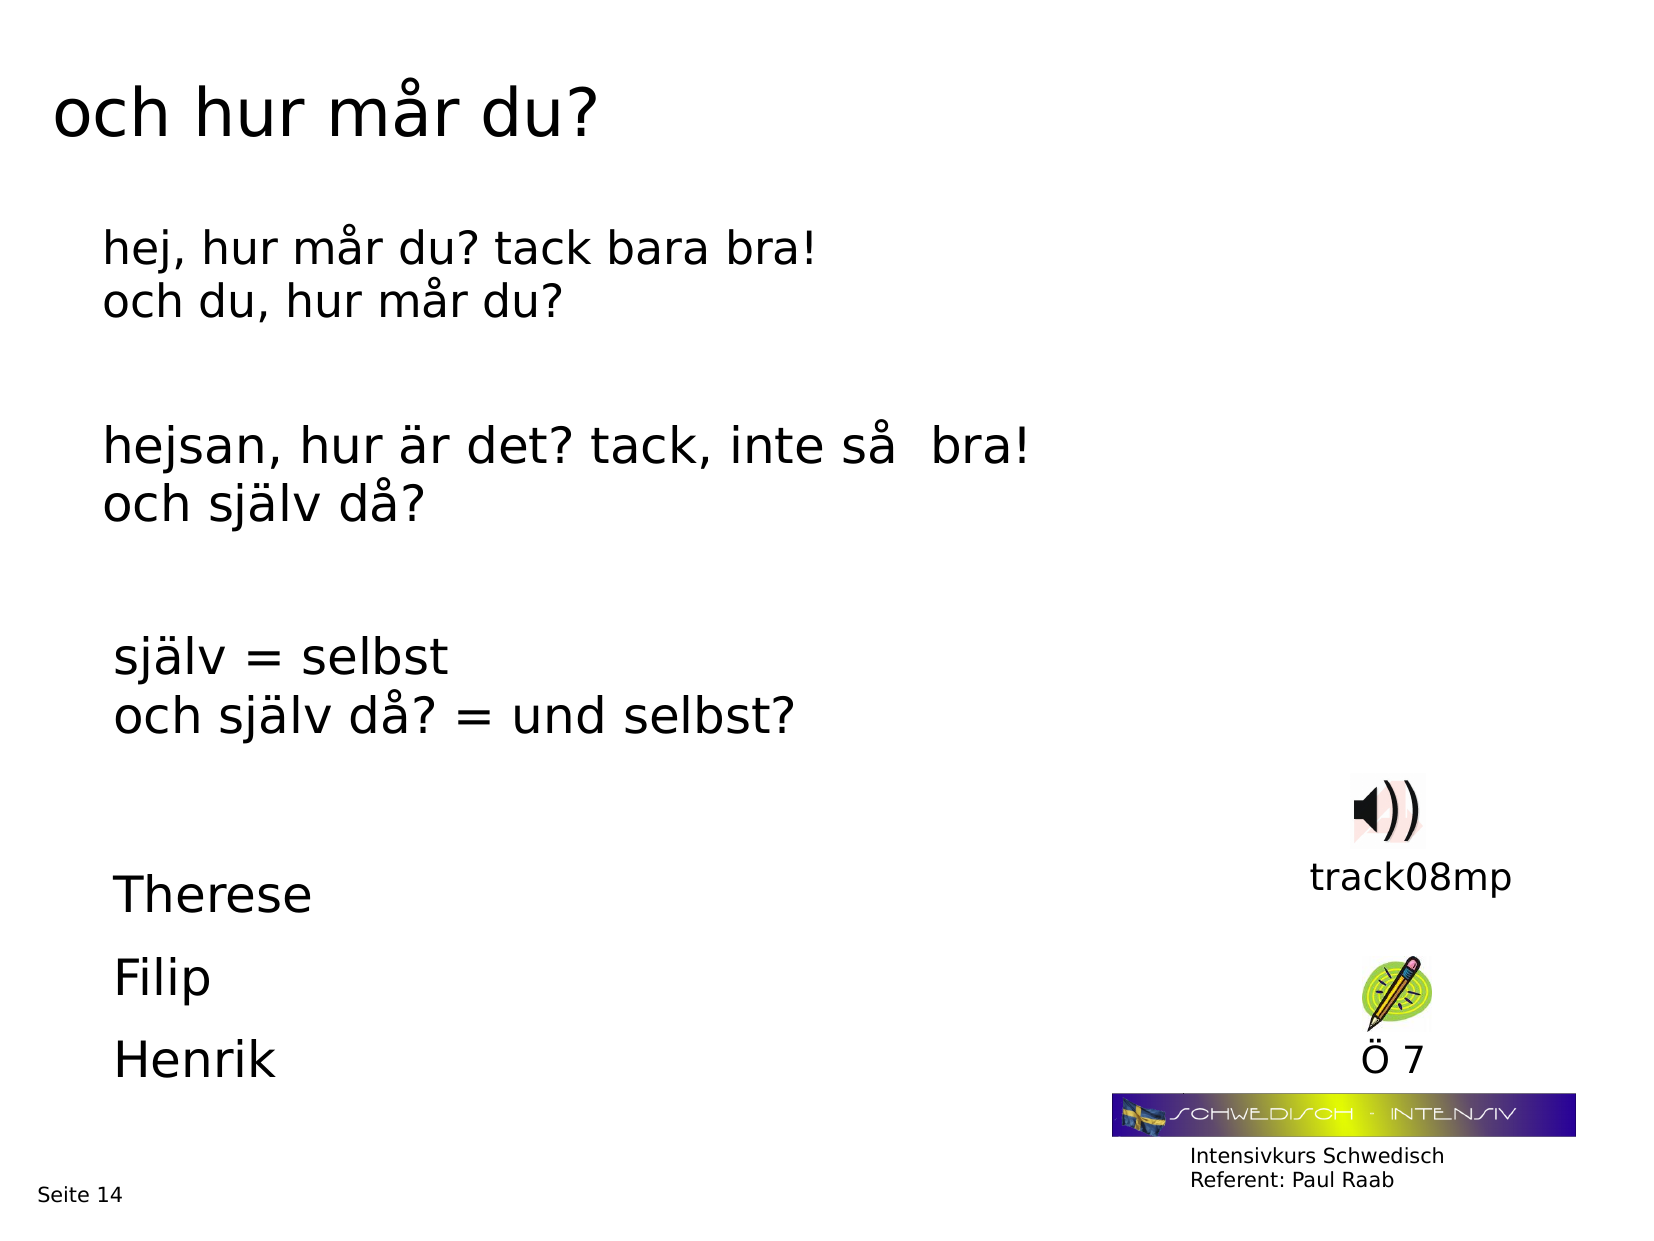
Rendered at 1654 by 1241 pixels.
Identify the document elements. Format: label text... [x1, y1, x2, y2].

picture [1350, 773, 1426, 848]
text_box själv = selbst och själv då? = und selbst? [98, 620, 924, 753]
text_box Ö 7 [1345, 1031, 1459, 1091]
text_box och hur mår du? [37, 67, 638, 160]
text_box Therese [98, 858, 362, 932]
picture [1112, 1093, 1576, 1137]
text_box Filip [98, 941, 249, 1015]
picture [1362, 956, 1432, 1031]
text_box hejsan, hur är det? tack, inte så bra! och själv då? [87, 409, 1088, 541]
text_box Henrik [98, 1024, 362, 1098]
text_box track08mp [1294, 848, 1558, 907]
text_box hej, hur mår du? tack bara bra! och du, hur mår du? [87, 214, 1013, 337]
